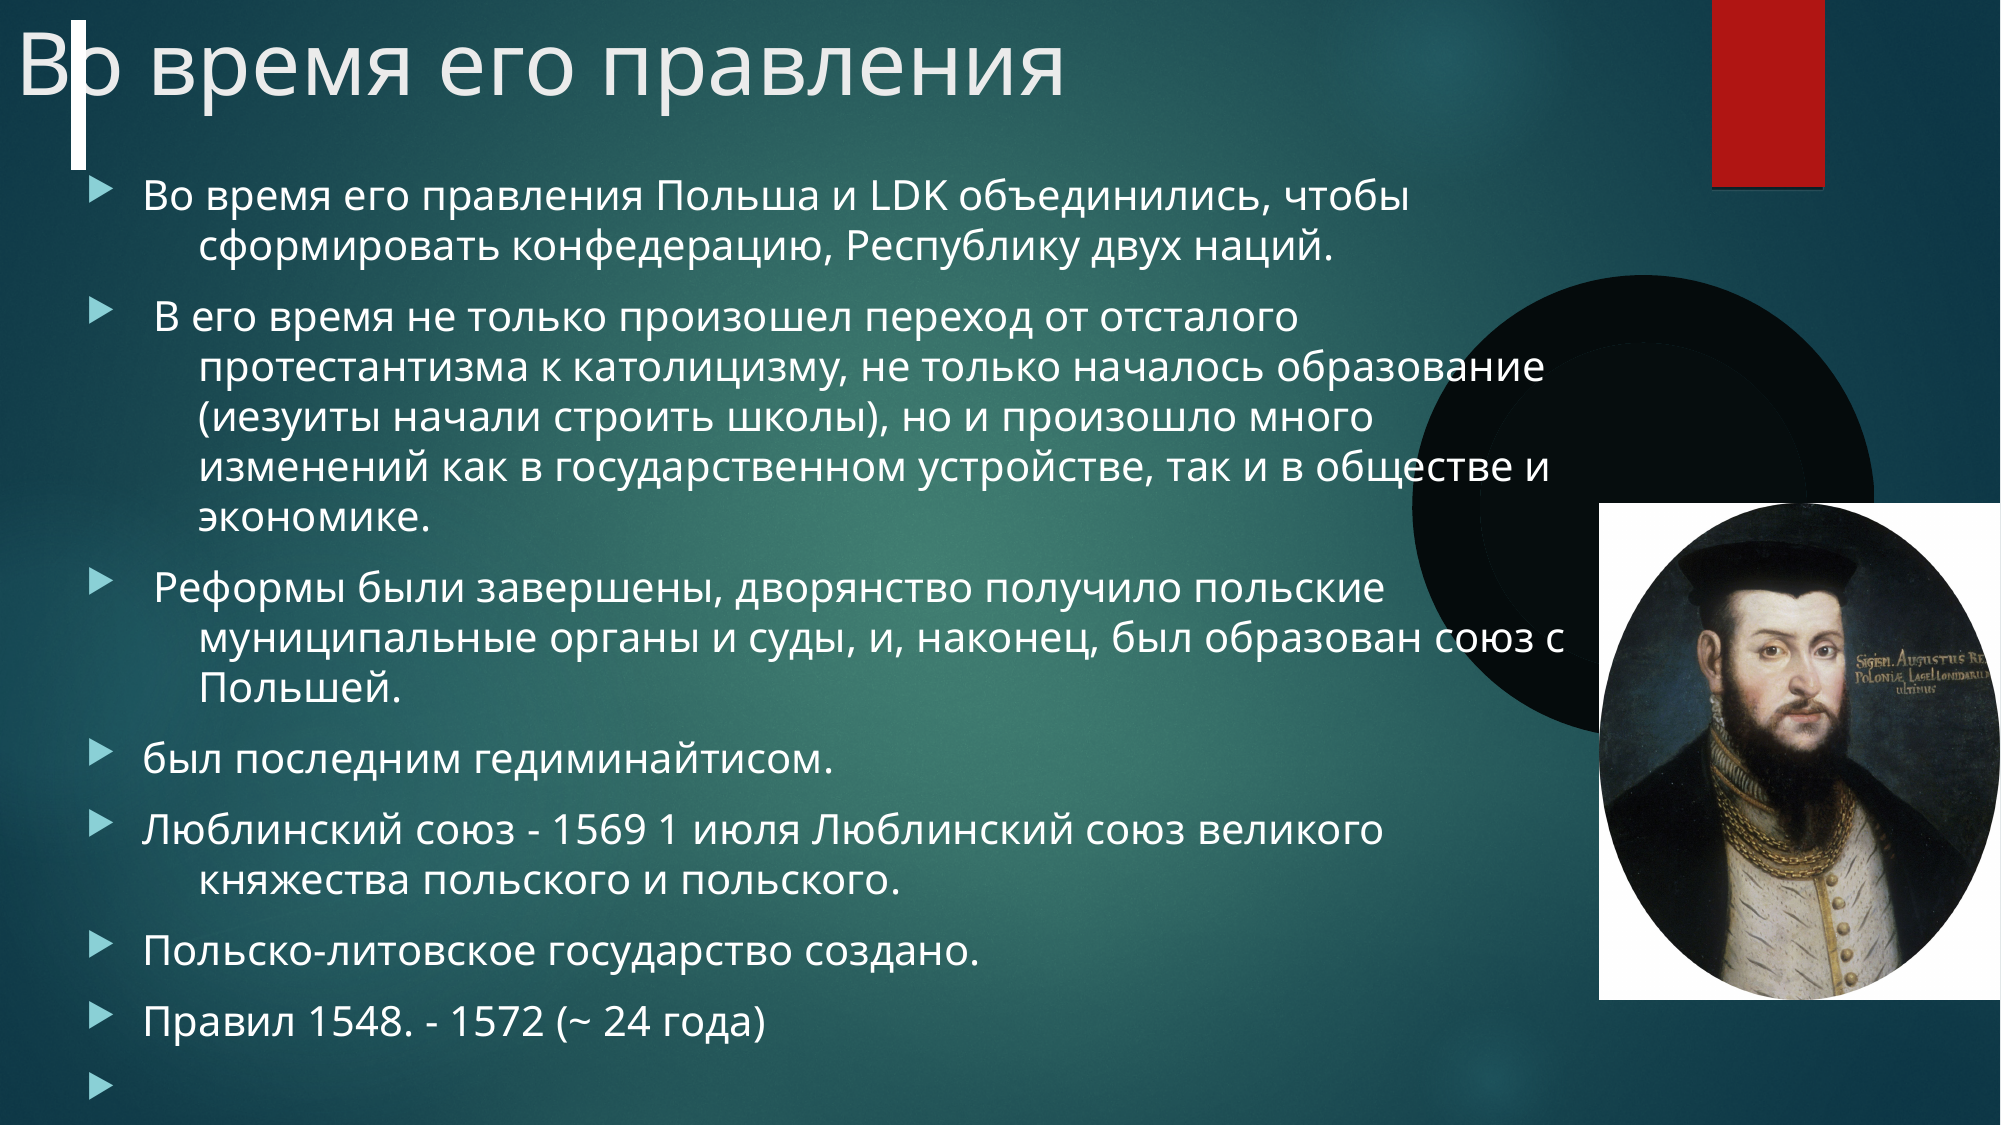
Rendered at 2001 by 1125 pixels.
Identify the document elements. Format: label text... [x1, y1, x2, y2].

list Во время его правления Польша и LDK объединились, чтобы сформировать конфедерацию, Республику двух наций. В его время не только произошел переход от отсталого протестантизма к католицизму, не только началось образование (иезуиты начали строить школы), но и произошло много изменений как в государственном устройстве, так и в обществе и экономике. Реформы были завершены, дворянство получило польские муниципальные органы и суды, и, наконец, был образован союз с Польшей. был последним гедиминайтисом. Люблинский союз - 1569 1 июля Люблинский союз великого княжества польского и польского. Польско-литовское государство создано. Правил 1548. - 1572 (~ 24 года) [71, 160, 1615, 1120]
picture [1599, 503, 2000, 1000]
text_box [71, 20, 86, 170]
title Во время его правления [0, 0, 1543, 230]
